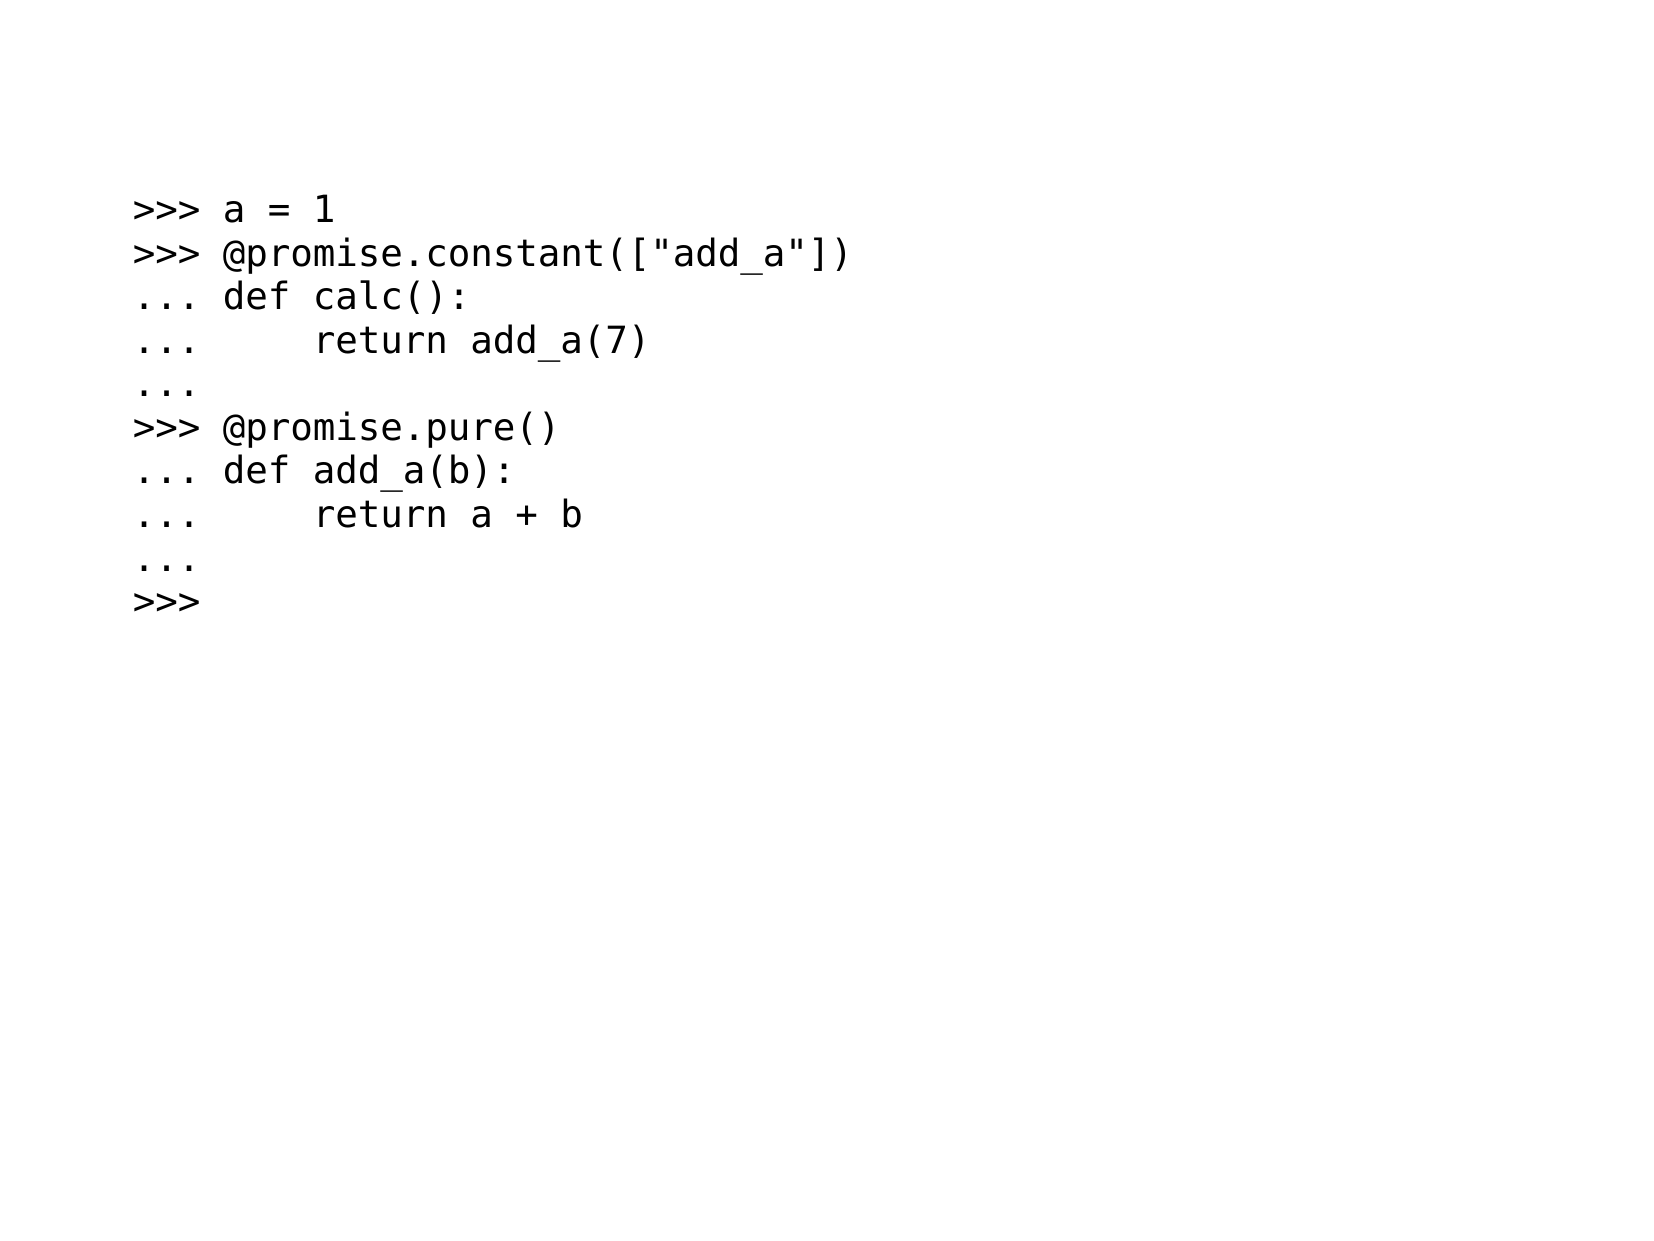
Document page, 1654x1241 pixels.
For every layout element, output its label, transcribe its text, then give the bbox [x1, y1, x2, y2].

text_box >>> a = 1 >>> @promise.constant(["add_a"]) ... def calc(): ... return add_a(7) ... >>> @promise.pure() ... def add_a(b): ... return a + b ... >>> [118, 50, 1625, 936]
